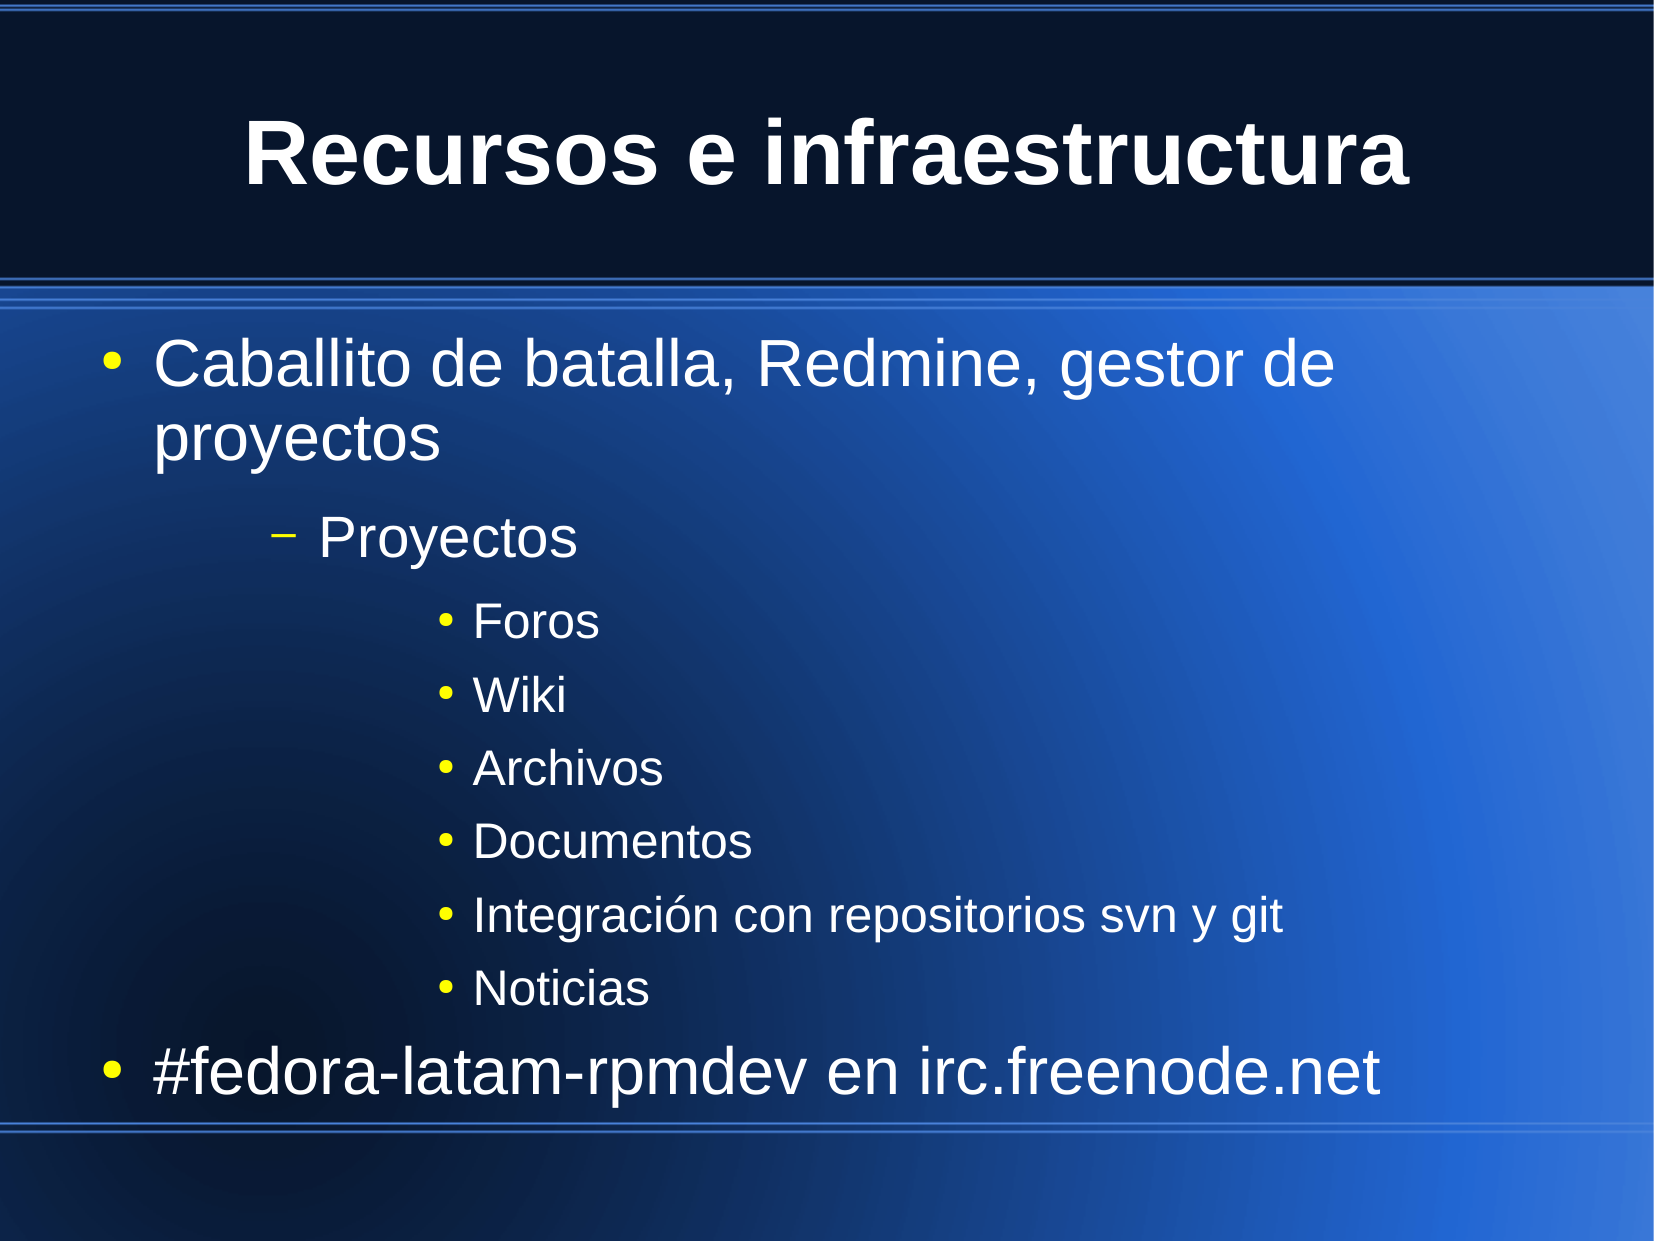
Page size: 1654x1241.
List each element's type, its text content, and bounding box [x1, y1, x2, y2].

picture [0, 0, 1654, 1241]
list Caballito de batalla, Redmine, gestor de proyectos Proyectos Foros Wiki Archivos Documentos Integración con repositorios svn y git Noticias #fedora-latam-rpmdev en irc.freenode.net [82, 325, 1571, 1109]
title Recursos e infraestructura [82, 56, 1571, 250]
